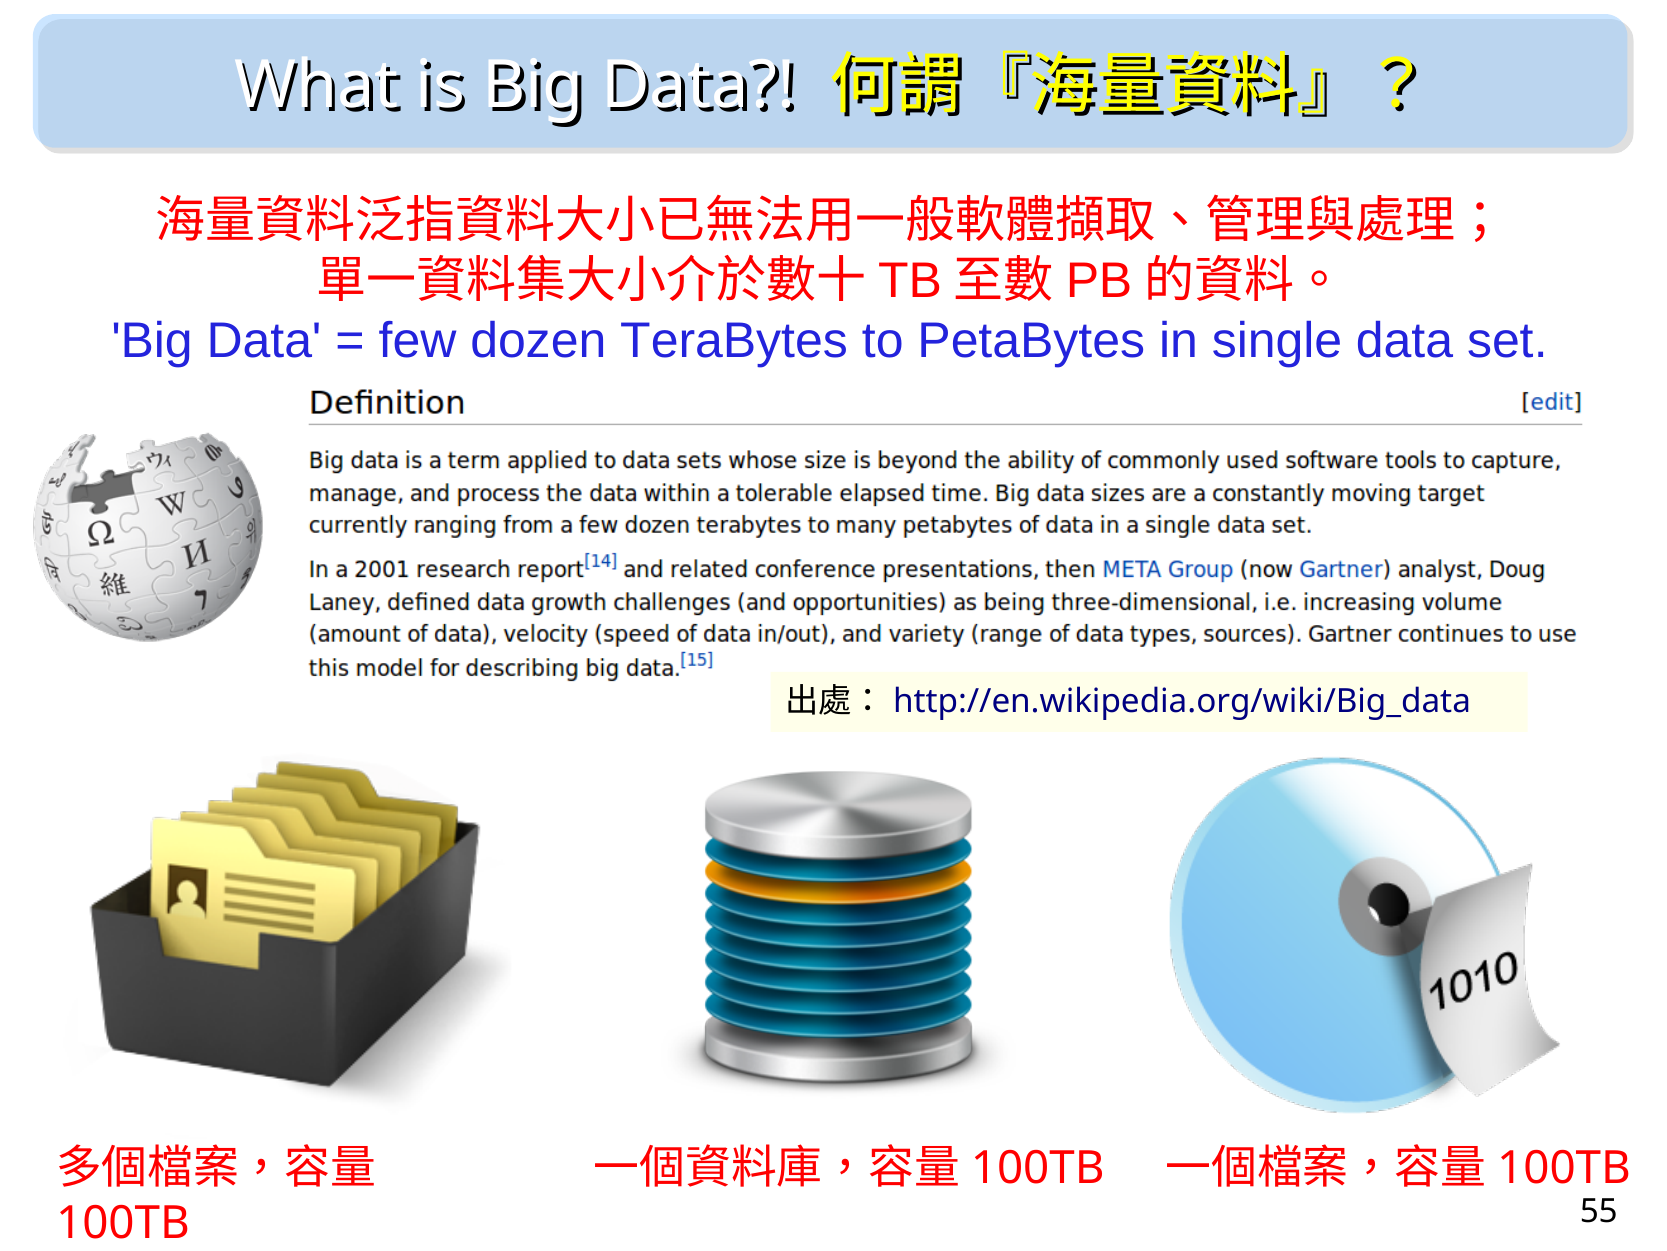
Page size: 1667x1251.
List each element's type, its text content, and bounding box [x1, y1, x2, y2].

picture [59, 377, 1595, 1129]
text_box 一個檔案，容量100TB [1125, 1129, 1667, 1200]
picture [661, 749, 1016, 1105]
text_box 海量資料泛指資料大小已無法用一般軟體擷取、管理與處理； 單一資料集大小介於數十TB至數PB的資料。 'Big Data' = few dozen TeraBytes to PetaBytes in single data set. [96, 179, 1564, 375]
text_box 一個資料庫，容量100TB [576, 1129, 1123, 1200]
title What is Big Data?! 何謂『海量資料』？ [0, 11, 1665, 160]
picture [29, 407, 266, 644]
text_box 出處：http://en.wikipedia.org/wiki/Big_data [770, 671, 1528, 727]
picture [1165, 738, 1565, 1129]
text_box 多個檔案，容量100TB [41, 1129, 532, 1200]
